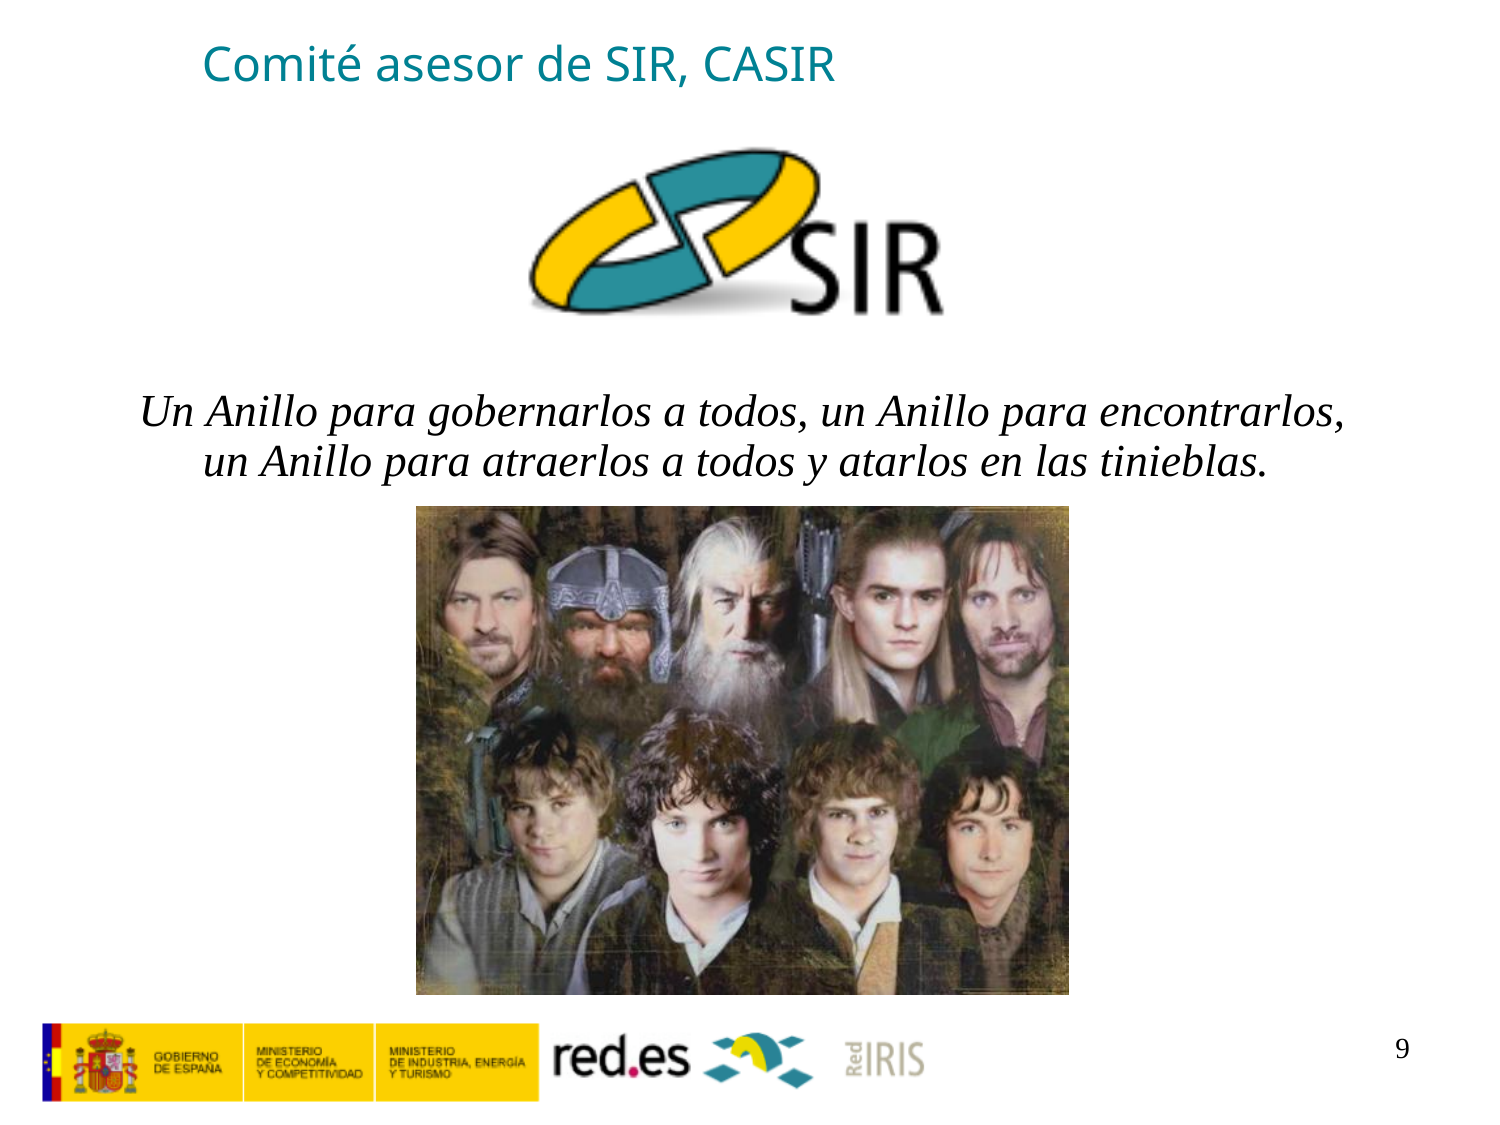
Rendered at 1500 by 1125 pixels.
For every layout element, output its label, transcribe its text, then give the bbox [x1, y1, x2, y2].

picture [40, 1017, 936, 1107]
picture [505, 114, 979, 354]
picture [416, 506, 1069, 996]
text_box Un Anillo para gobernarlos a todos, un Anillo para encontrarlos, un Anillo para atraerlos a todos y atarlos en las tinieblas. [115, 377, 1370, 485]
text_box Comité asesor de SIR, CASIR [187, 22, 852, 103]
